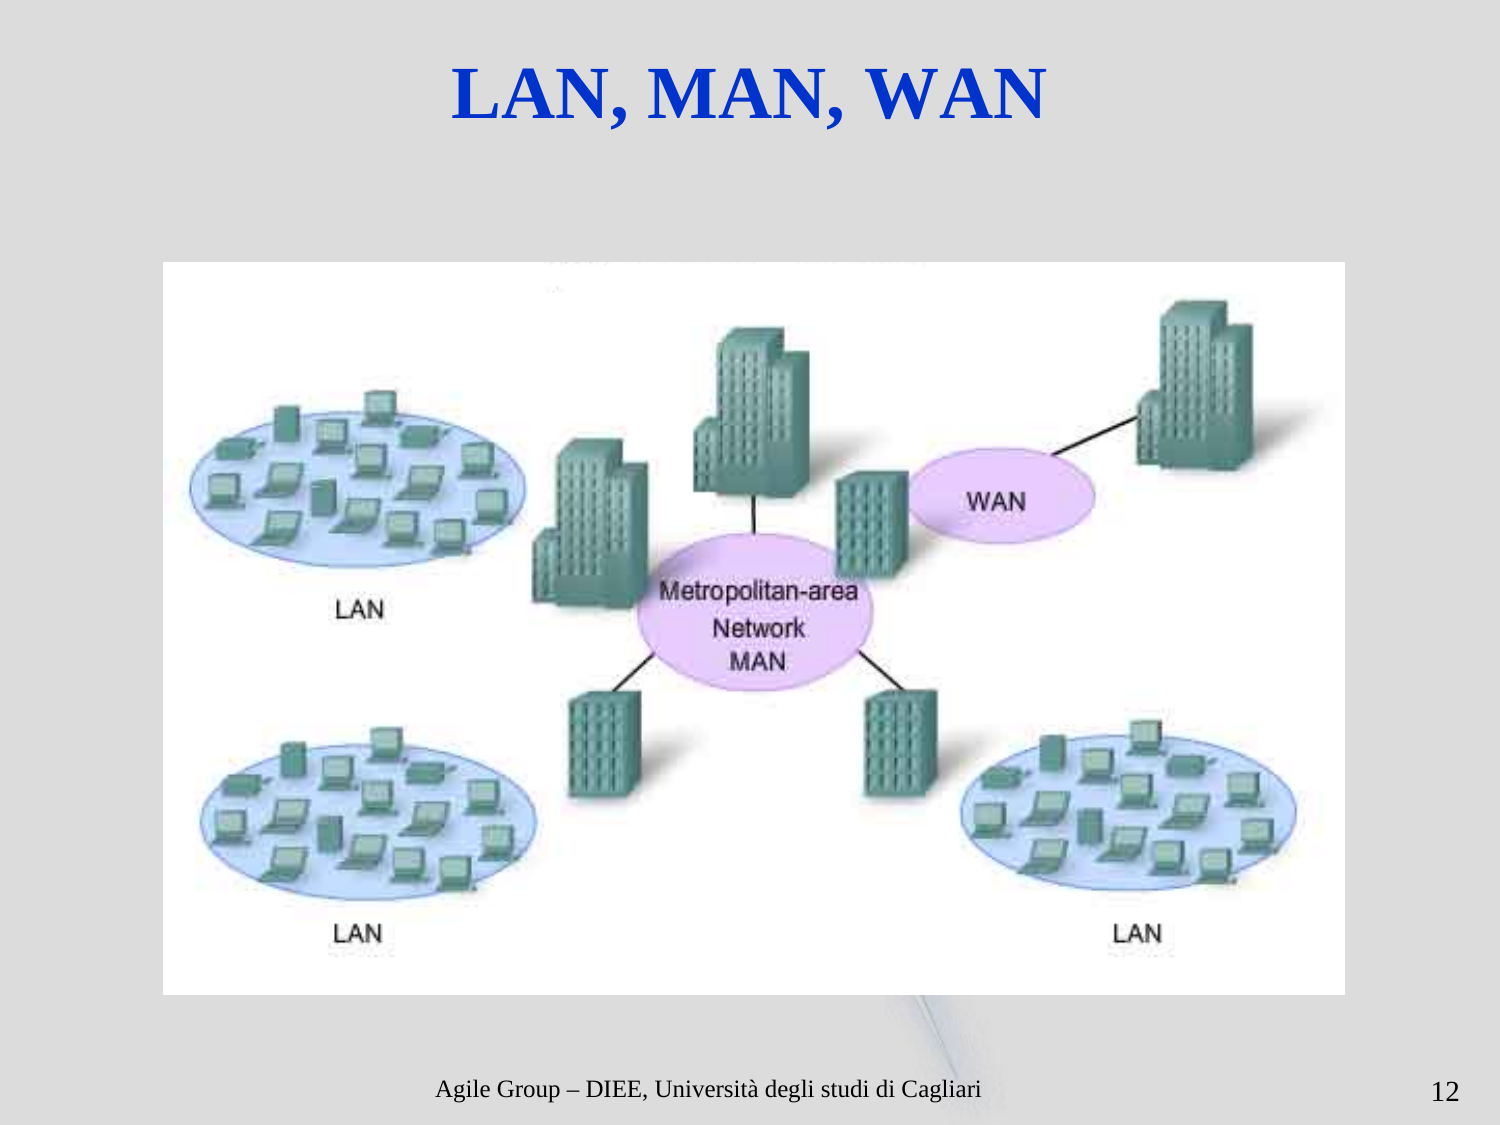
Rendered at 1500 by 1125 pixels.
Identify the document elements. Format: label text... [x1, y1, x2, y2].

title LAN, MAN, WAN [112, 12, 1388, 175]
picture [0, 0, 1500, 1125]
